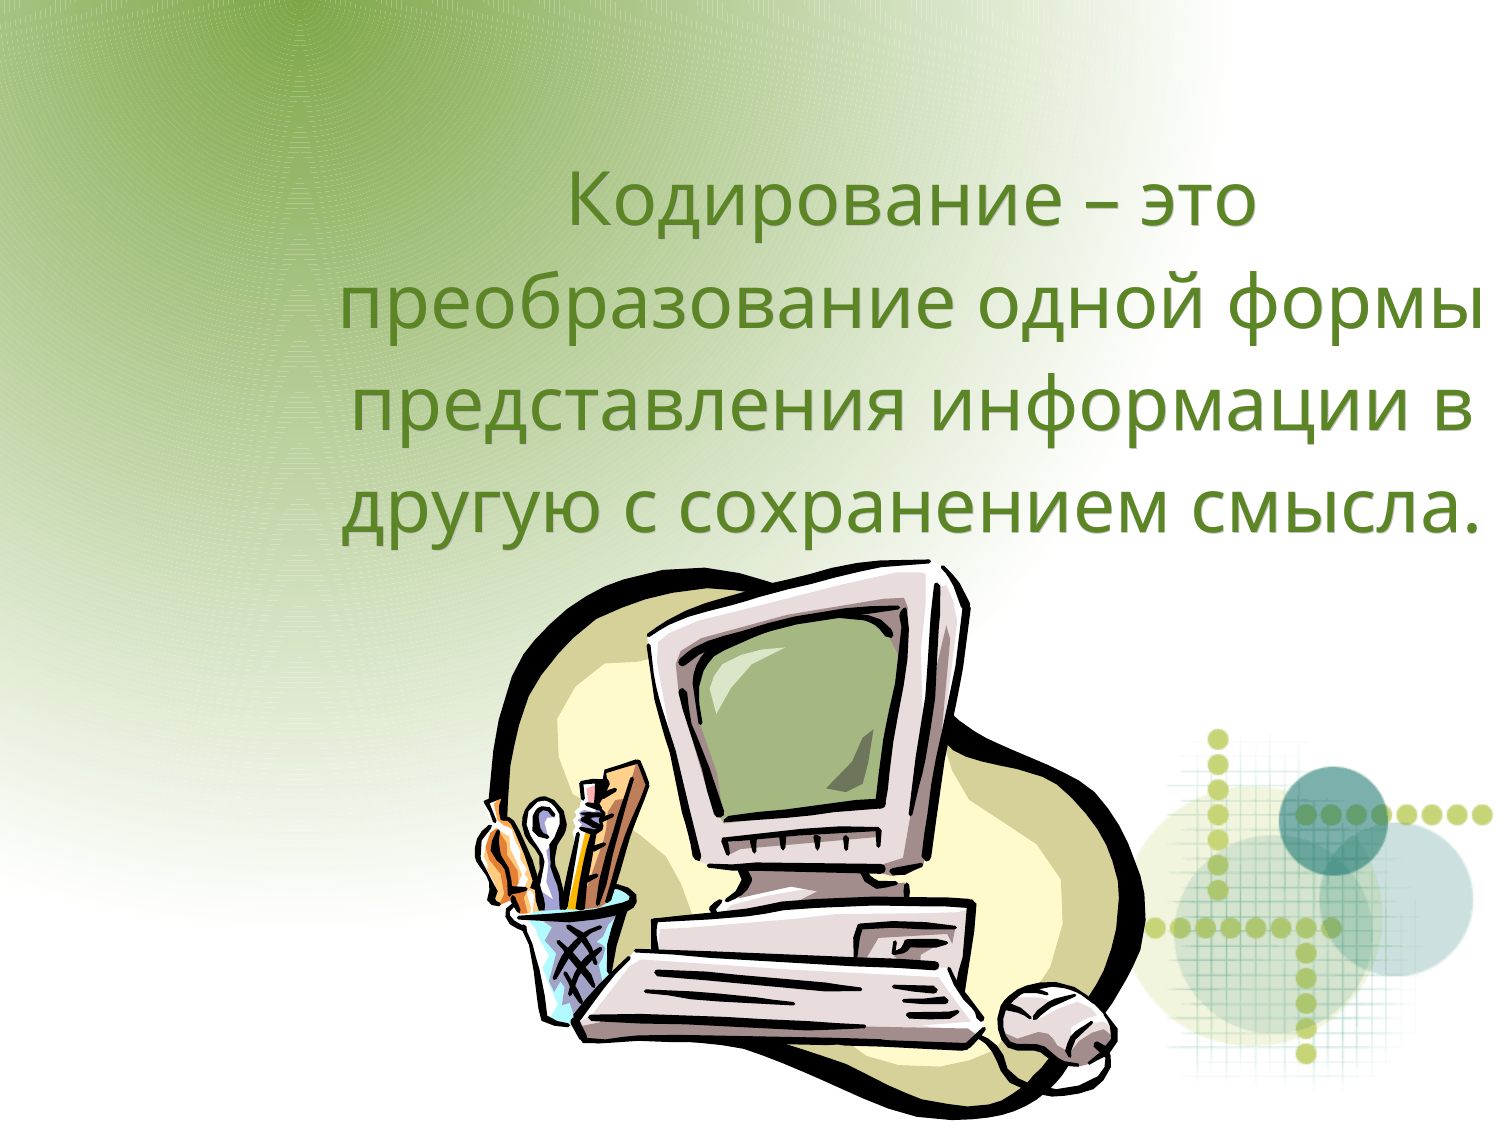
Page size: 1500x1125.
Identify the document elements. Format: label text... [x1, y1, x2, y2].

title Кодирование – это преобразование одной формы представления информации в другую с сохранением смысла. [275, 185, 1500, 563]
picture [474, 556, 1500, 1125]
